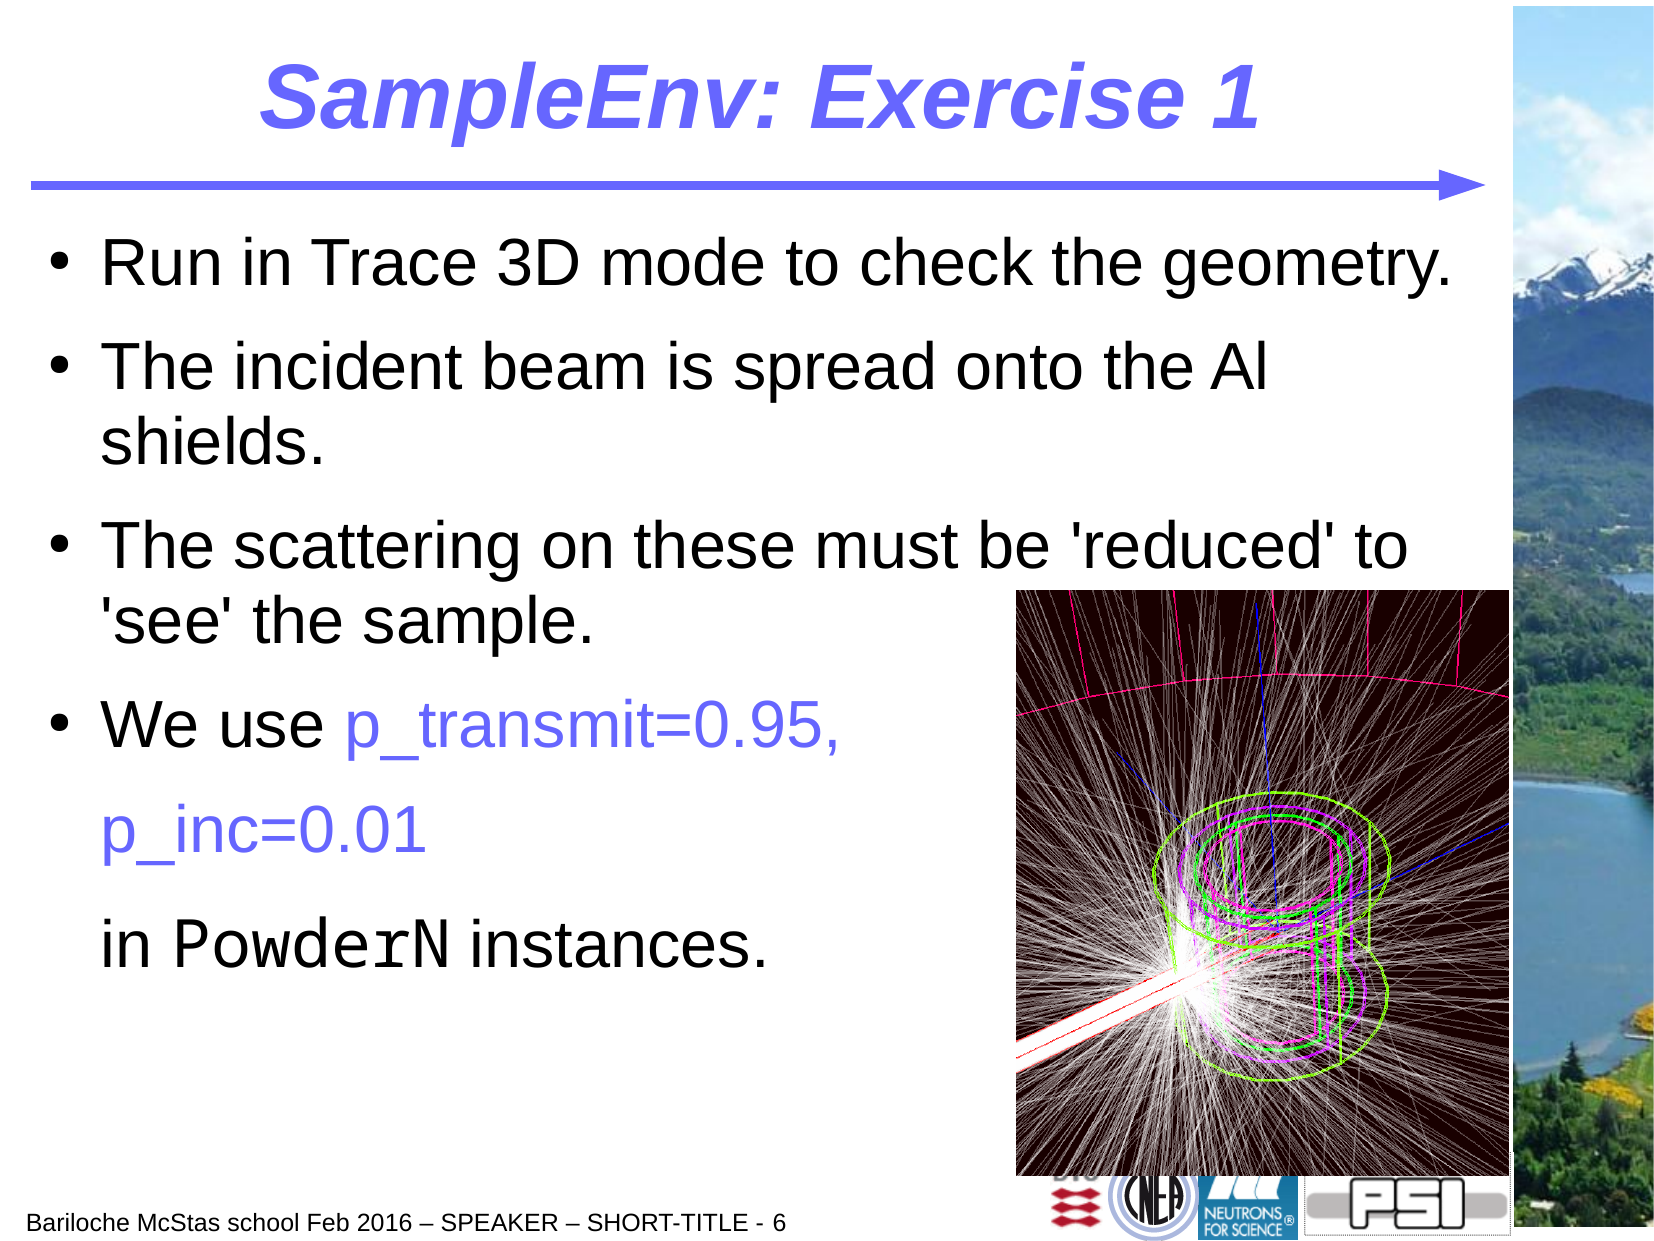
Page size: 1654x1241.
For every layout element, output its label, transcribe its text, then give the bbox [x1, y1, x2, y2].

list Run in Trace 3D mode to check the geometry. The incident beam is spread onto the Al shields. The scattering on these must be 'reduced' to 'see' the sample. We use p_transmit=0.95, p_inc=0.01 in PowderN instances. [30, 225, 1501, 1141]
picture [1016, 6, 1654, 1241]
title SampleEnv: Exercise 1 [17, 31, 1506, 163]
